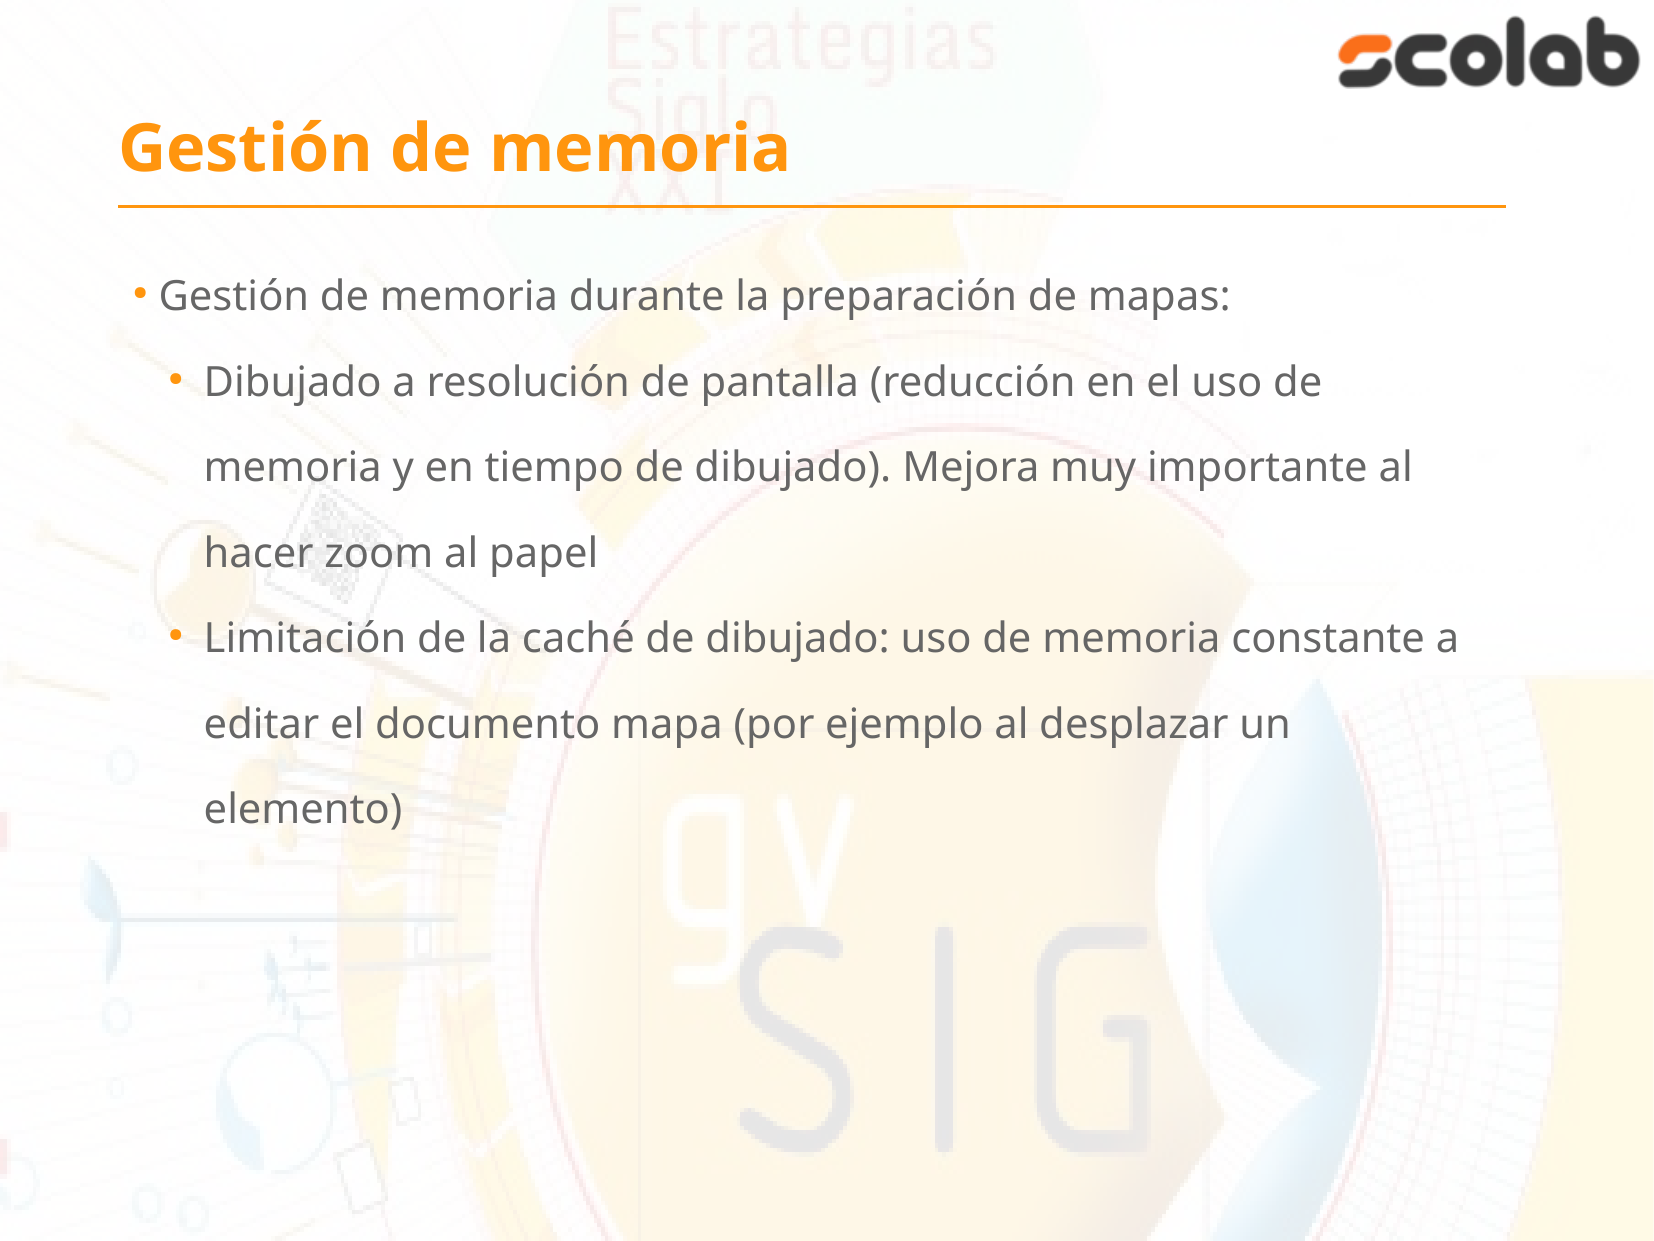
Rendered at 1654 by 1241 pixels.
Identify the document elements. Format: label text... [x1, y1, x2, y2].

picture [0, 0, 1654, 1241]
title Gestión de memoria [118, 96, 1607, 195]
text_box Gestión de memoria durante la preparación de mapas: Dibujado a resolución de pantalla (reducción en el uso de memoria y en tiempo de dibujado). Mejora muy importante al hacer zoom al papel Limitación de la caché de dibujado: uso de memoria constante a editar el documento mapa (por ejemplo al desplazar un elemento) [118, 230, 1506, 999]
